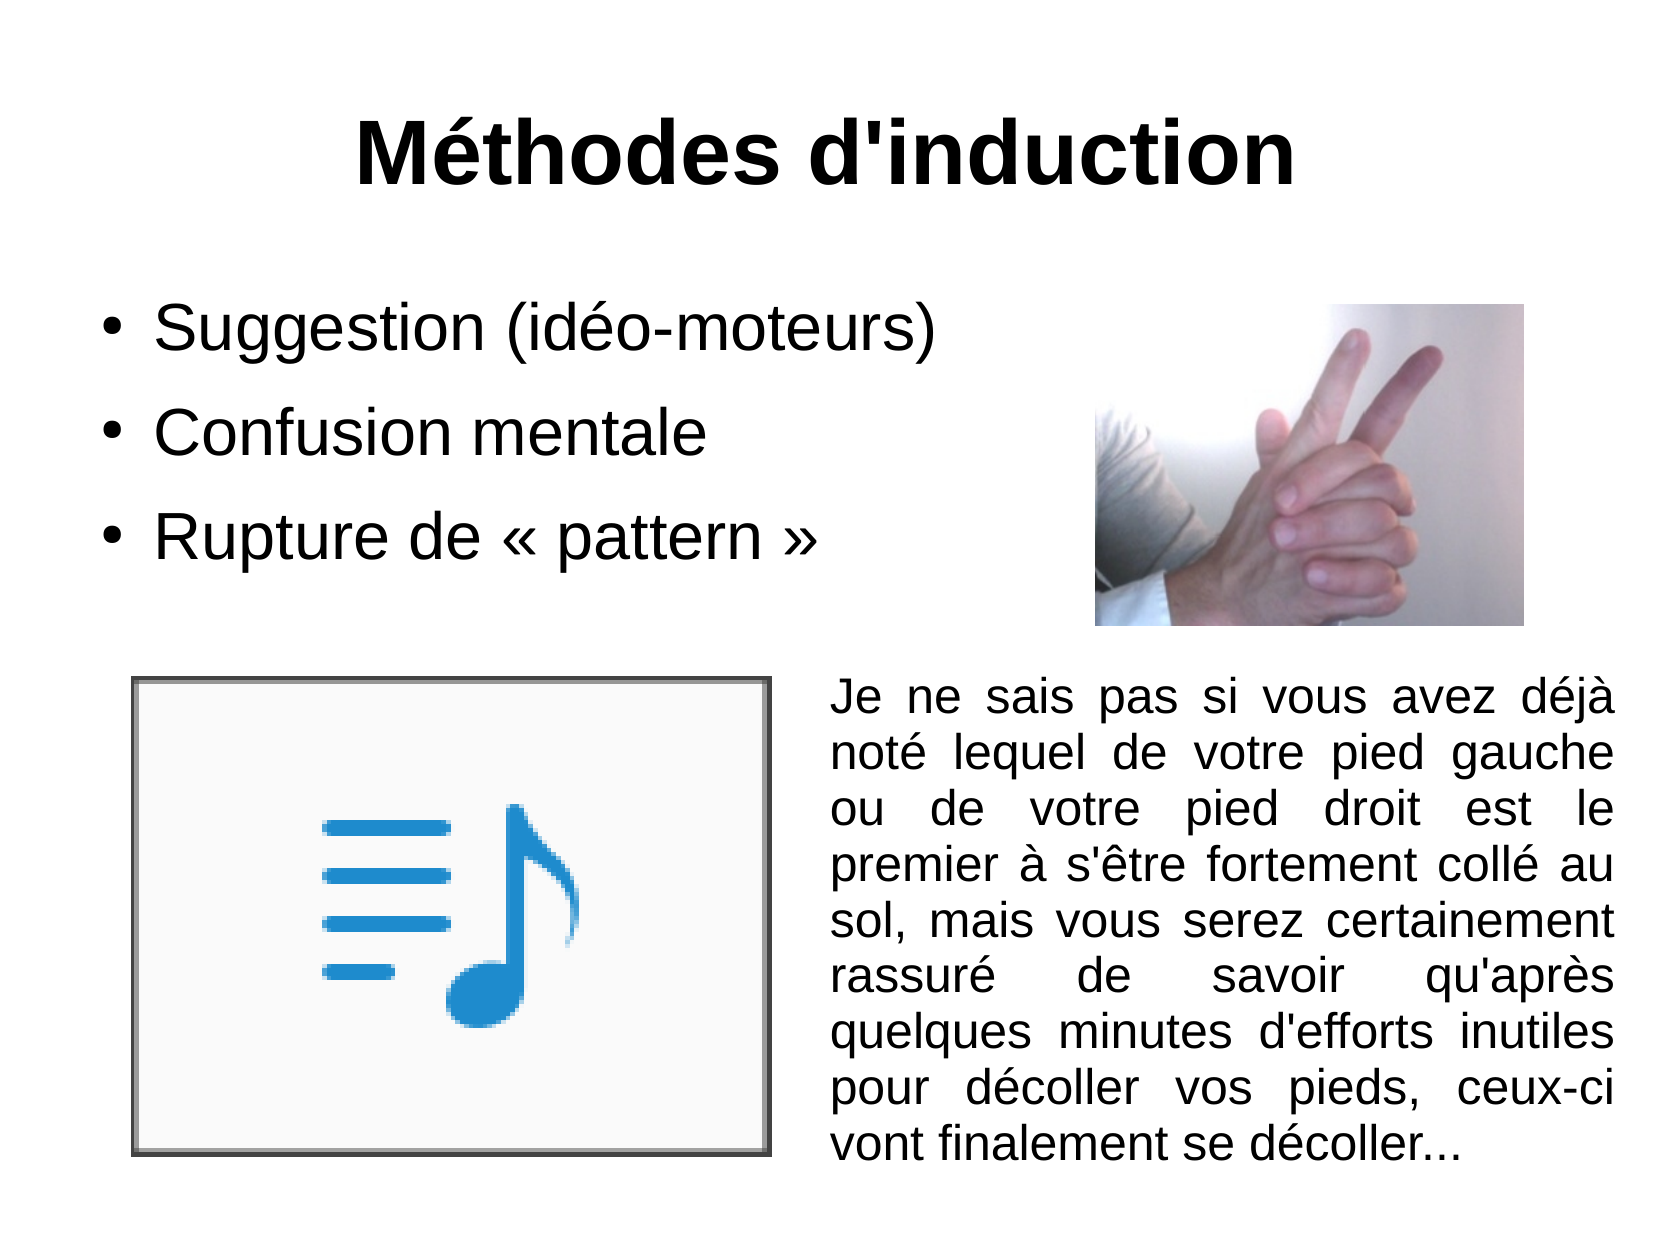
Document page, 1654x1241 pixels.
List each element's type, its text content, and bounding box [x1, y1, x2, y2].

list Suggestion (idéo-moteurs) Confusion mentale Rupture de « pattern » [82, 290, 1040, 626]
title Méthodes d'induction [82, 49, 1571, 257]
picture [1095, 304, 1524, 626]
text_box Je ne sais pas si vous avez déjà noté lequel de votre pied gauche ou de votre pied droit est le premier à s'être fortement collé au sol, mais vous serez certainement rassuré de savoir qu'après quelques minutes d'efforts inutiles pour décoller vos pieds, ceux-ci vont finalement se décoller... [814, 661, 1630, 1229]
text_box [129, 675, 773, 1158]
